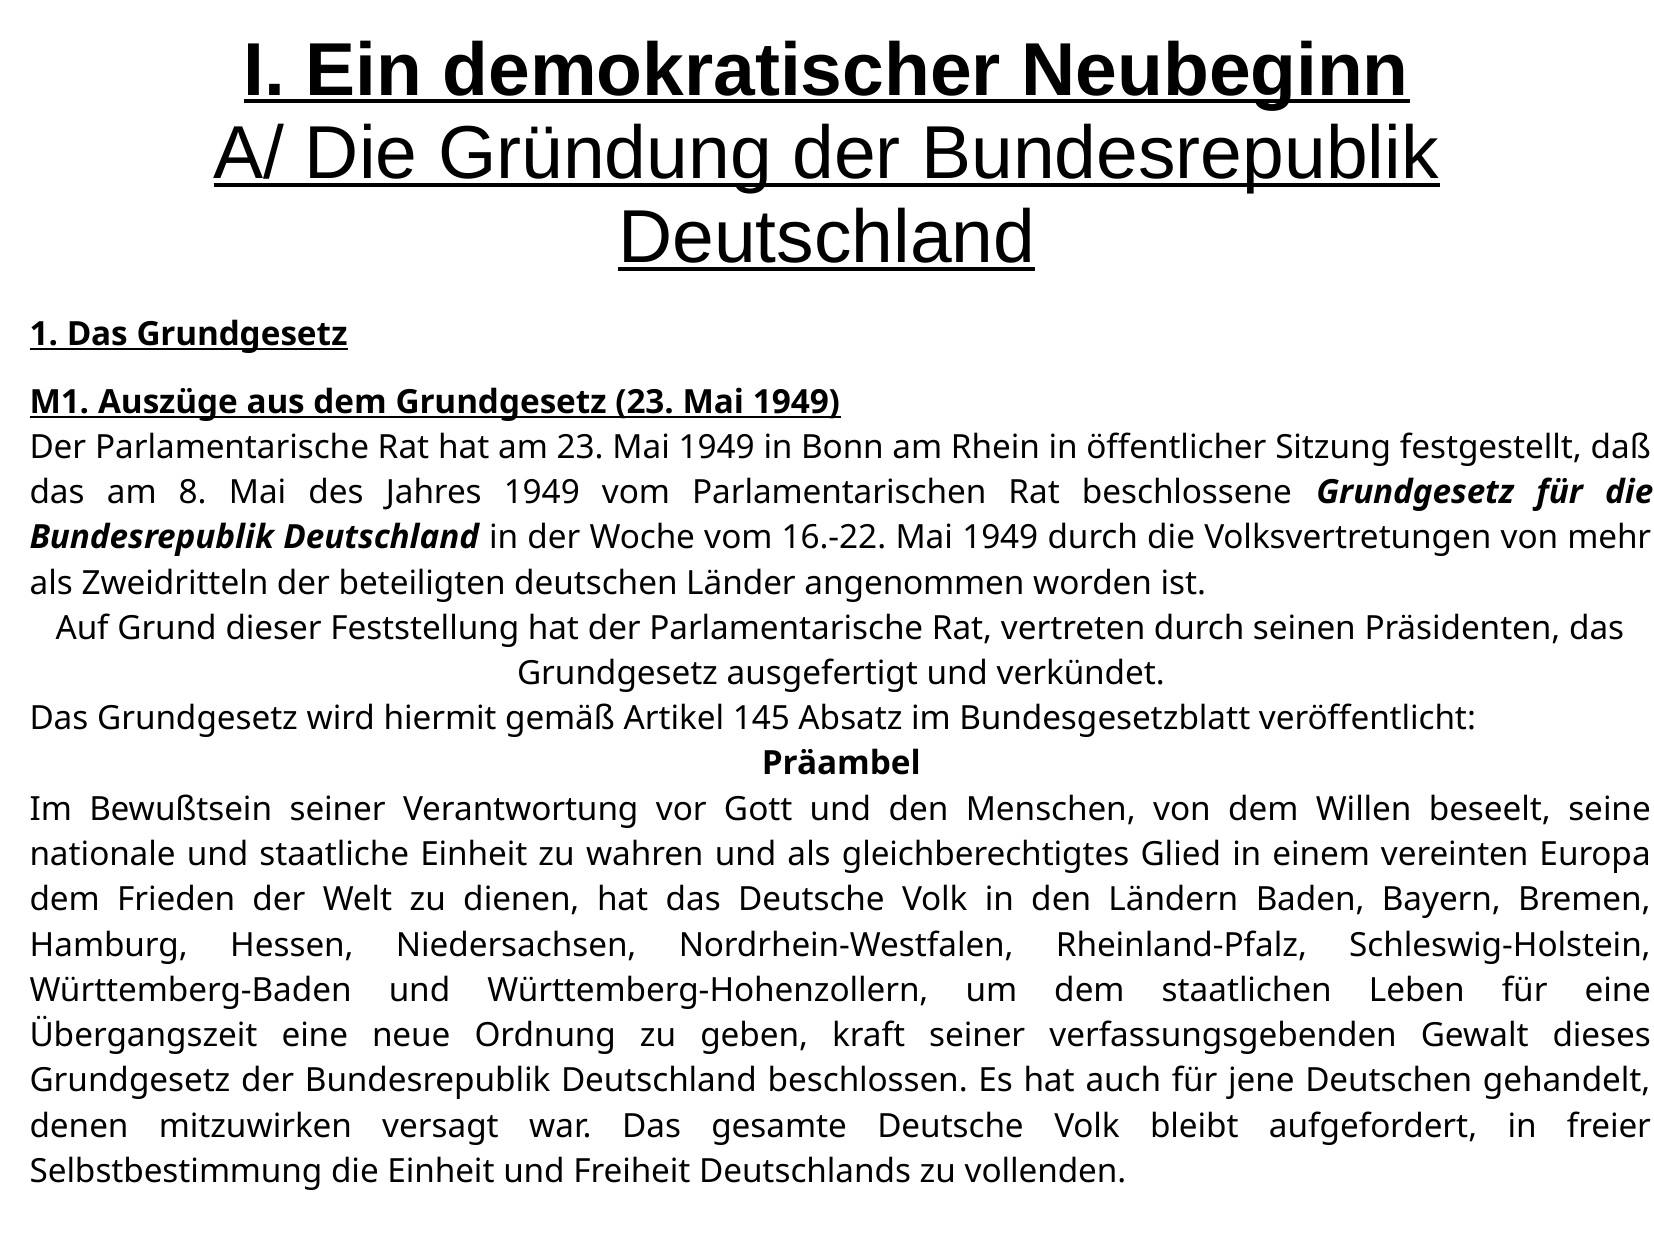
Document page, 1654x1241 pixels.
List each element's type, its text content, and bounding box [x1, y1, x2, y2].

subtitle 1. Das Grundgesetz M1. Auszüge aus dem Grundgesetz (23. Mai 1949) Der Parlamentarische Rat hat am 23. Mai 1949 in Bonn am Rhein in öffentlicher Sitzung festgestellt, daß das am 8. Mai des Jahres 1949 vom Parlamentarischen Rat beschlossene Grundgesetz für die Bundesrepublik Deutschland in der Woche vom 16.-22. Mai 1949 durch die Volksvertretungen von mehr als Zweidritteln der beteiligten deutschen Länder angenommen worden ist. Auf Grund dieser Feststellung hat der Parlamentarische Rat, vertreten durch seinen Präsidenten, das Grundgesetz ausgefertigt und verkündet. Das Grundgesetz wird hiermit gemäß Artikel 145 Absatz im Bundesgesetzblatt veröffentlicht: Präambel Im Bewußtsein seiner Verantwortung vor Gott und den Menschen, von dem Willen beseelt, seine nationale und staatliche Einheit zu wahren und als gleichberechtigtes Glied in einem vereinten Europa dem Frieden der Welt zu dienen, hat das Deutsche Volk in den Ländern Baden, Bayern, Bremen, Hamburg, Hessen, Niedersachsen, Nordrhein-Westfalen, Rheinland-Pfalz, Schleswig-Holstein, Württemberg-Baden und Württemberg-Hohenzollern, um dem staatlichen Leben für eine Übergangszeit eine neue Ordnung zu geben, kraft seiner verfassungsgebenden Gewalt dieses Grundgesetz der Bundesrepublik Deutschland beschlossen. Es hat auch für jene Deutschen gehandelt, denen mitzuwirken versagt war. Das gesamte Deutsche Volk bleibt aufgefordert, in freier Selbstbestimmung die Einheit und Freiheit Deutschlands zu vollenden. [29, 236, 1654, 1241]
title I. Ein demokratischer Neubeginn A/ Die Gründung der Bundesrepublik Deutschland [82, 26, 1571, 279]
